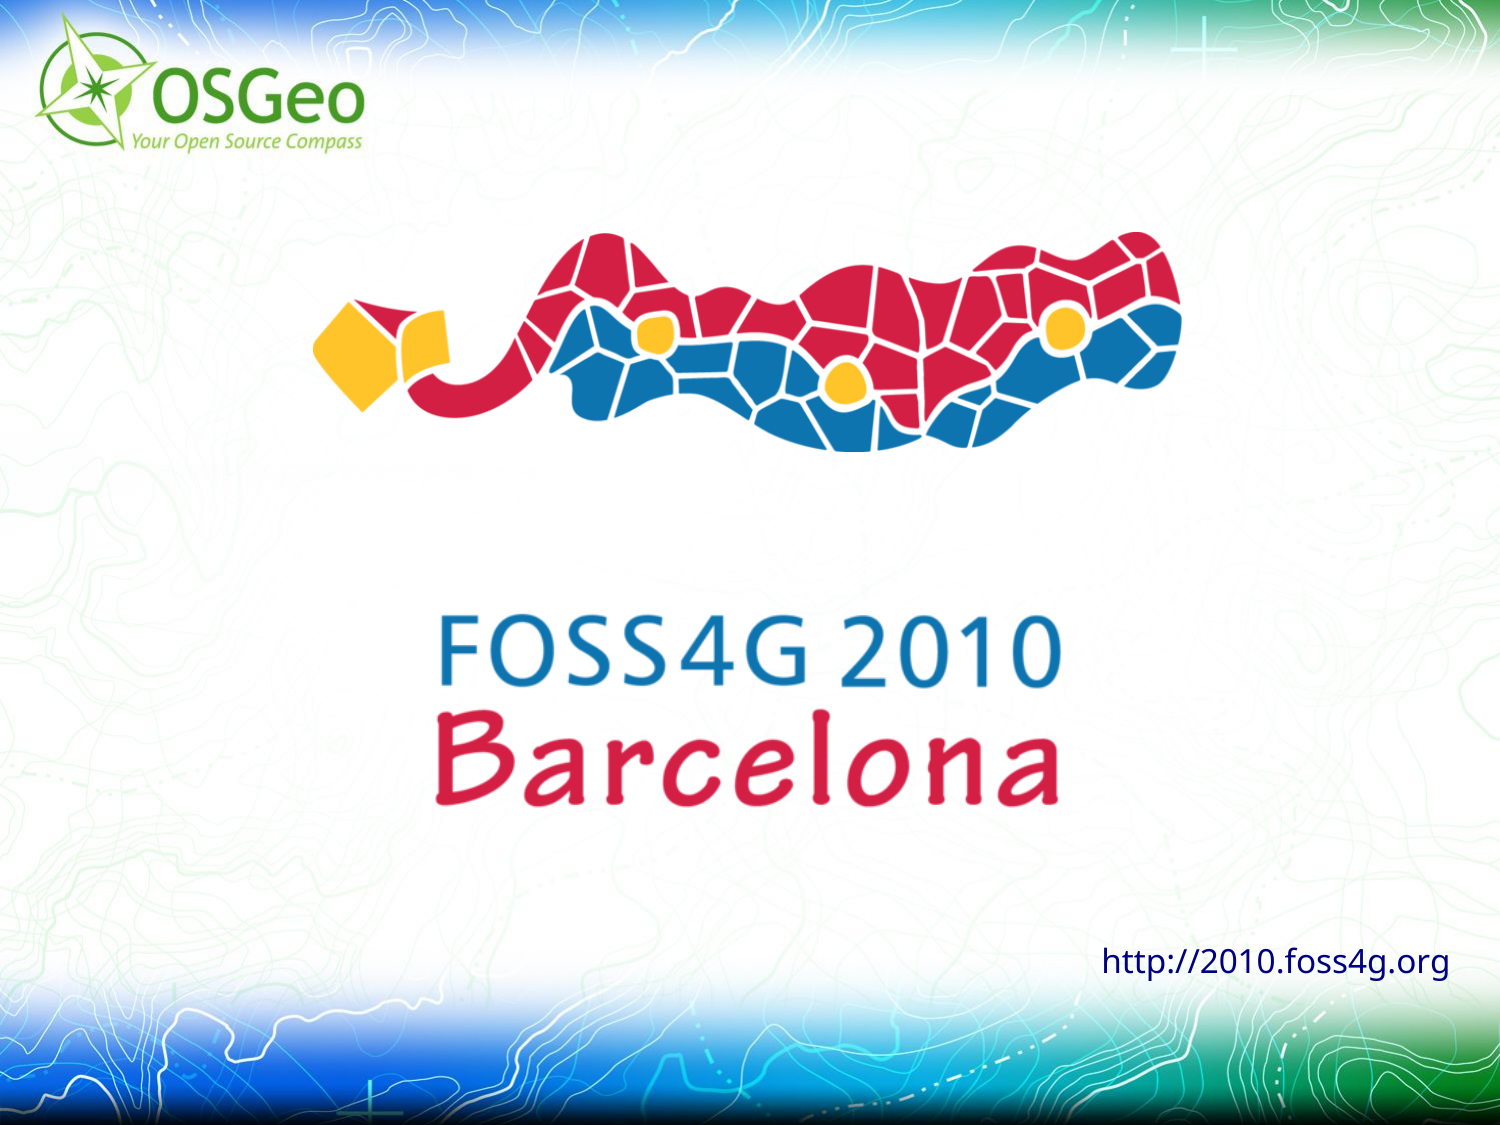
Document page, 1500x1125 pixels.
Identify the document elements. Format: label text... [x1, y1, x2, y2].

picture [0, 0, 1500, 1125]
text_box http://2010.foss4g.org [1086, 933, 1488, 988]
